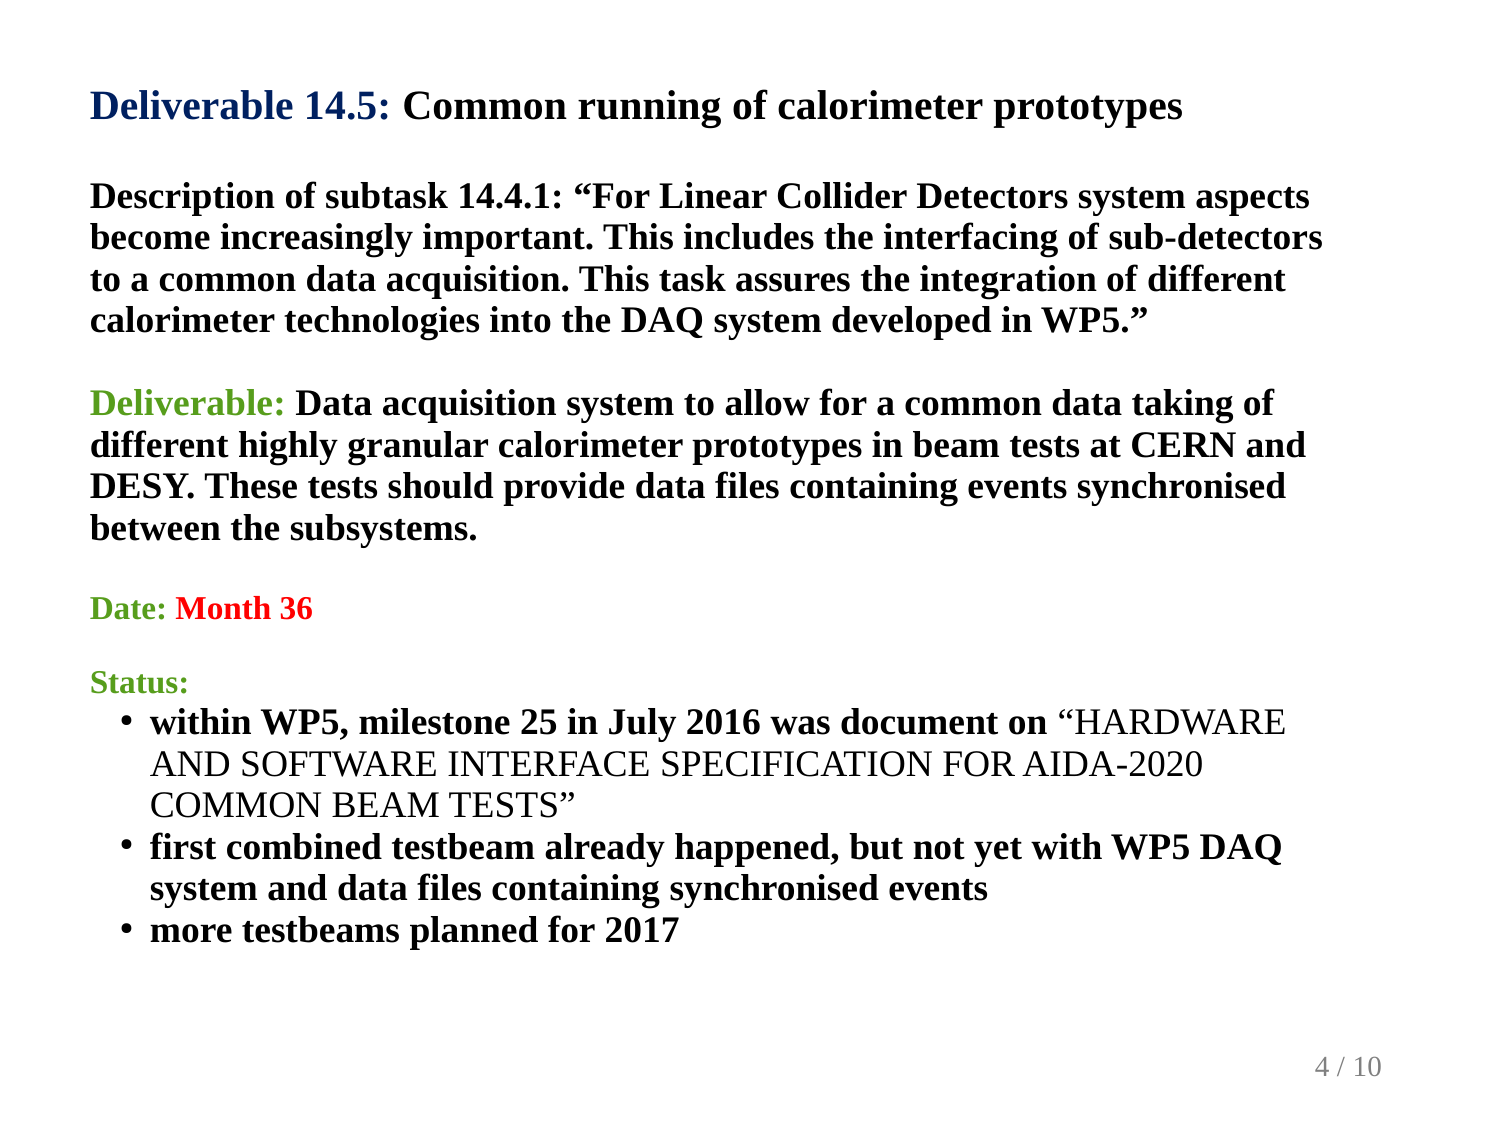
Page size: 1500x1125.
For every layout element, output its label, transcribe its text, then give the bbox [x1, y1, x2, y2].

text_box Deliverable 14.5: Common running of calorimeter prototypes Description of subtask 14.4.1: “For Linear Collider Detectors system aspects become increasingly important. This includes the interfacing of sub-detectors to a common data acquisition. This task assures the integration of different calorimeter technologies into the DAQ system developed in WP5.” Deliverable: Data acquisition system to allow for a common data taking of different highly granular calorimeter prototypes in beam tests at CERN and DESY. These tests should provide data files containing events synchronised between the subsystems. Date: Month 36 Status: within WP5, milestone 25 in July 2016 was document on “HARDWARE AND SOFTWARE INTERFACE SPECIFICATION FOR AIDA-2020 COMMON BEAM TESTS” first combined testbeam already happened, but not yet with WP5 DAQ system and data files containing synchronised events more testbeams planned for 2017 [75, 74, 1367, 1069]
